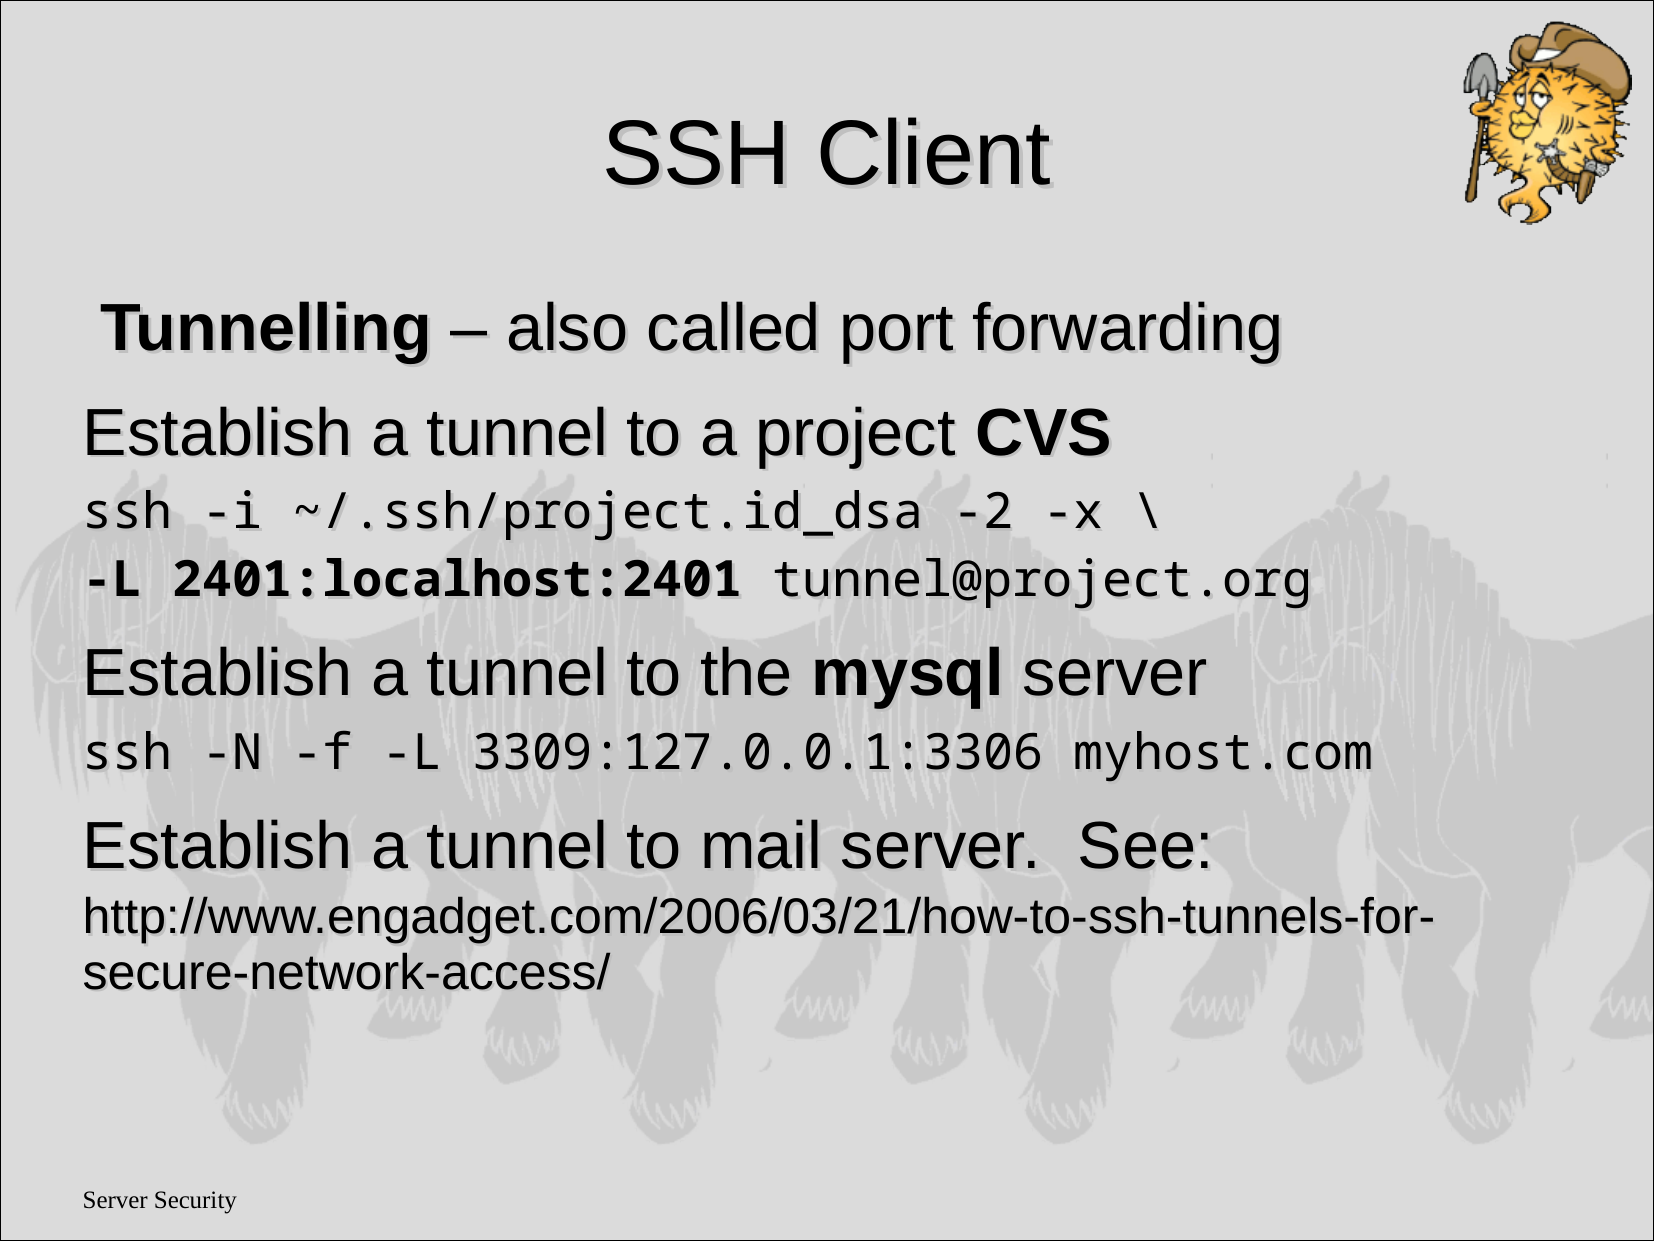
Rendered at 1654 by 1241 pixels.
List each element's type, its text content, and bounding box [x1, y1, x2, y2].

picture [1462, 20, 1632, 225]
title SSH Client [82, 56, 1571, 250]
list Tunnelling – also called port forwarding Establish a tunnel to a project CVS ssh -i ~/.ssh/project.id_dsa -2 -x \ -L 2401:localhost:2401 tunnel@project.org Establish a tunnel to the mysql server ssh -N -f -L 3309:127.0.0.1:3306 myhost.com Establish a tunnel to mail server. See: http://www.engadget.com/2006/03/21/how-to-ssh-tunnels-for-secure-network-access/ [82, 290, 1571, 1094]
